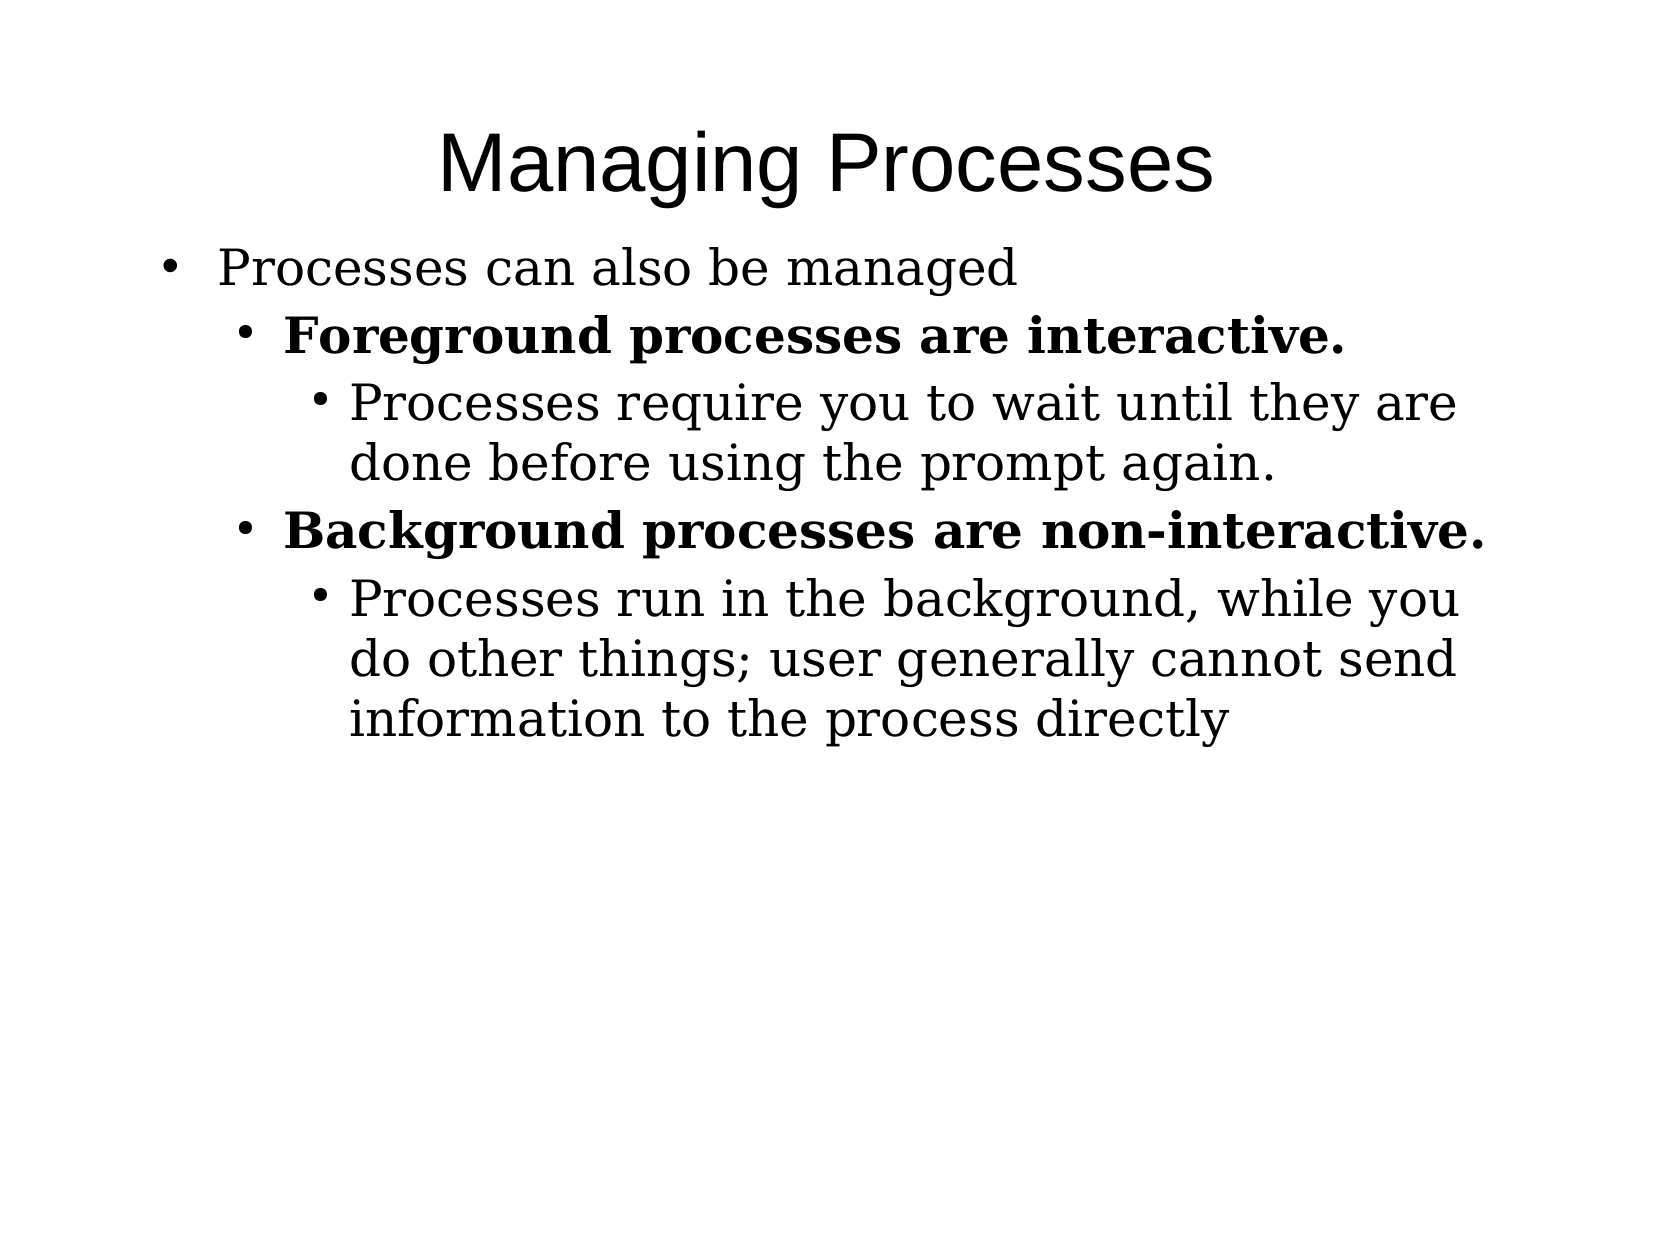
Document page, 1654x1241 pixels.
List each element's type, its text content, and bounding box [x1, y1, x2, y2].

title Managing Processes [123, 68, 1530, 248]
list Processes can also be managed Foreground processes are interactive. Processes require you to wait until they are done before using the prompt again. Background processes are non-interactive. Processes run in the background, while you do other things; user generally cannot send information to the process directly [146, 227, 1553, 1041]
